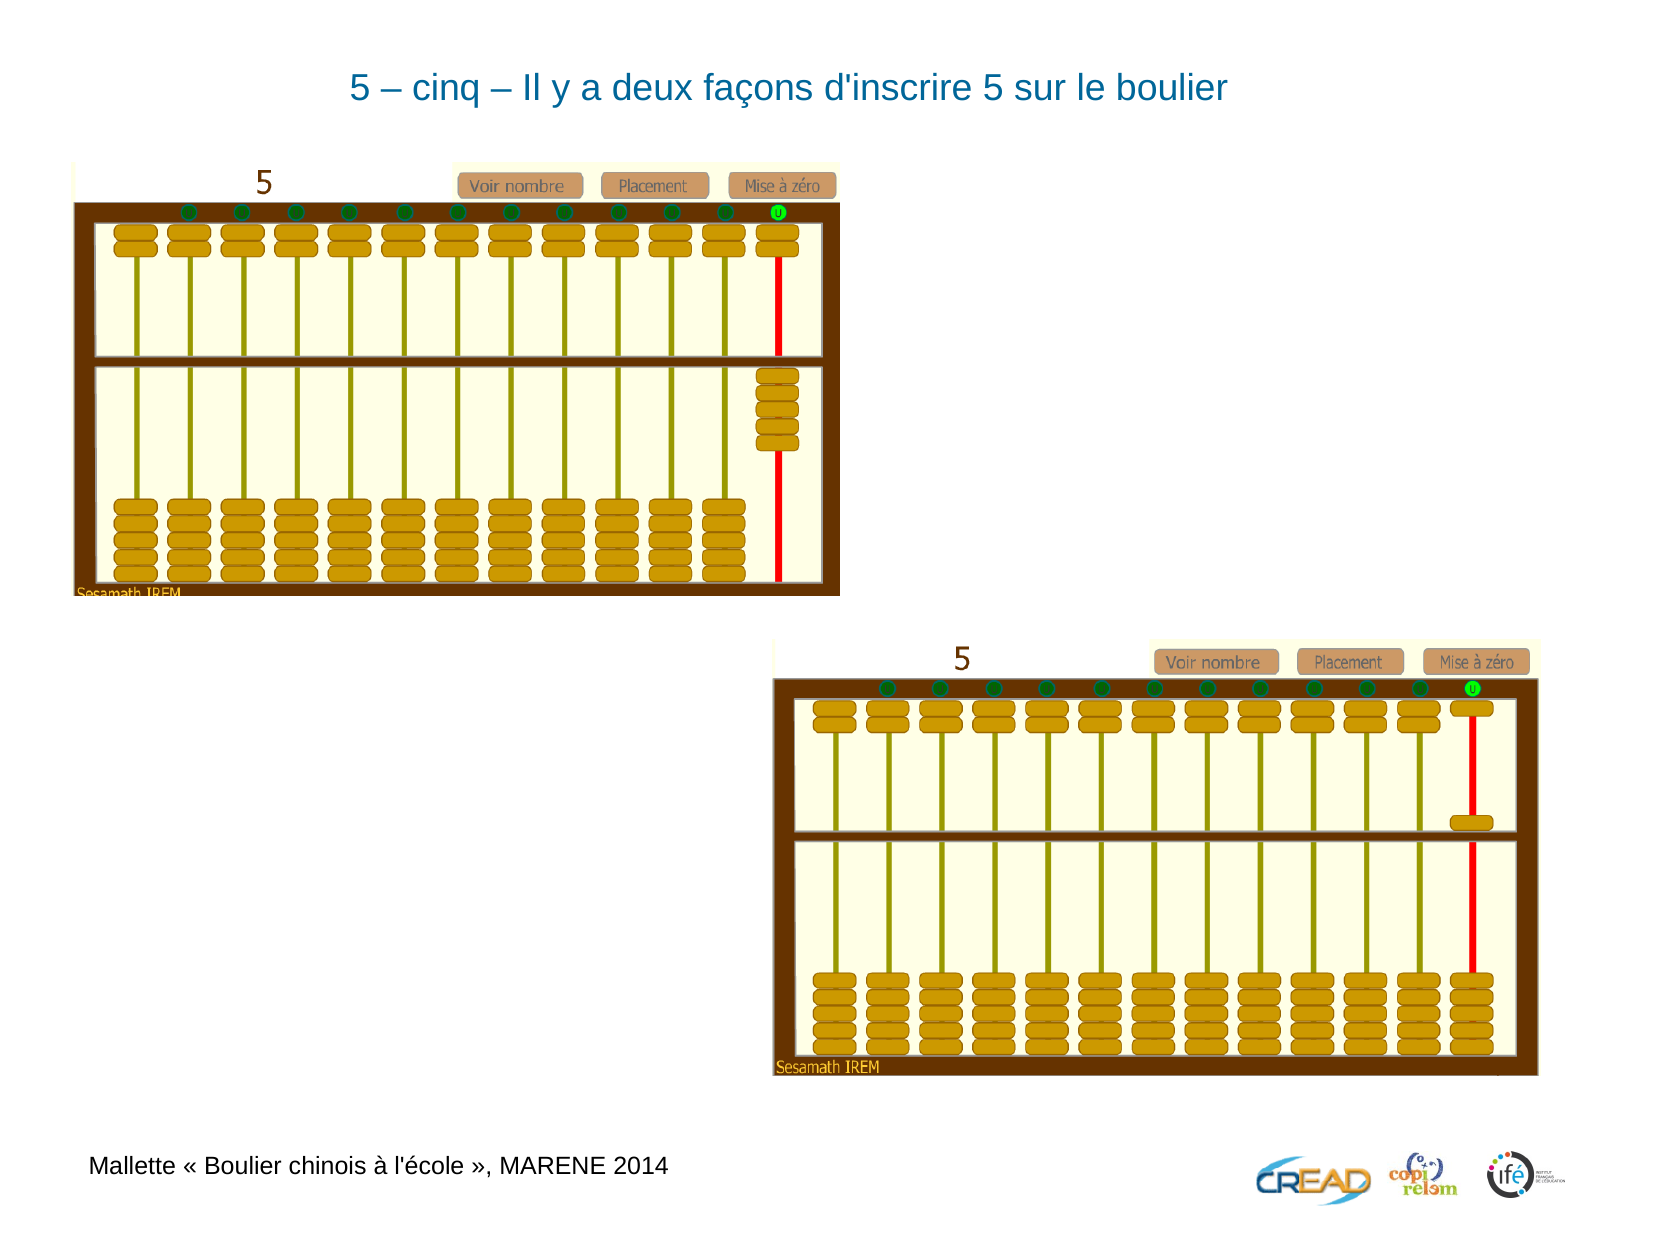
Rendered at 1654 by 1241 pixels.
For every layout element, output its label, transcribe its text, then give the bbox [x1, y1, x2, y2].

picture [1251, 1151, 1377, 1211]
text_box 5 – cinq – Il y a deux façons d'inscrire 5 sur le boulier [334, 59, 1477, 116]
picture [71, 161, 840, 596]
picture [1387, 1151, 1461, 1197]
picture [772, 639, 1541, 1076]
picture [1487, 1151, 1565, 1198]
